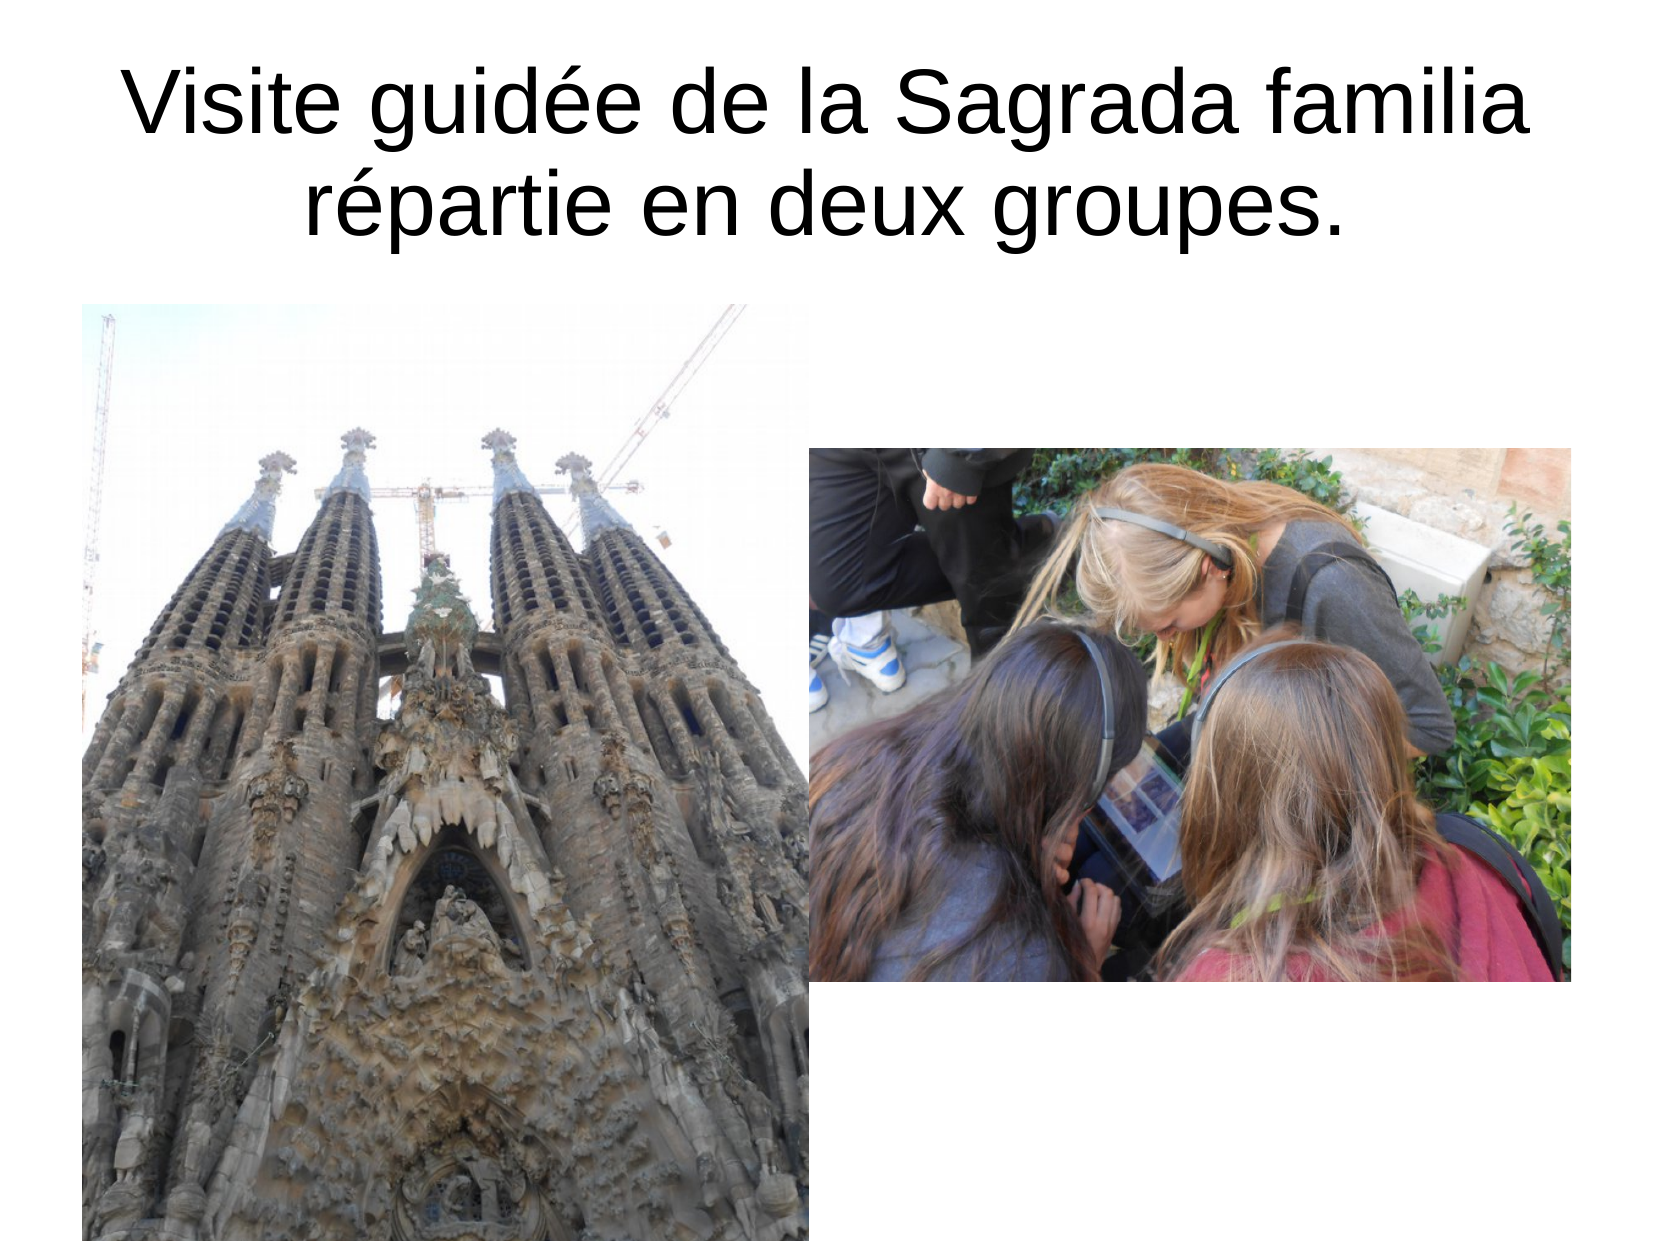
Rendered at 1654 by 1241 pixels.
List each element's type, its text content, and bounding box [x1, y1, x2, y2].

title Visite guidée de la Sagrada familia répartie en deux groupes. [82, 49, 1571, 257]
picture [82, 304, 1572, 1241]
